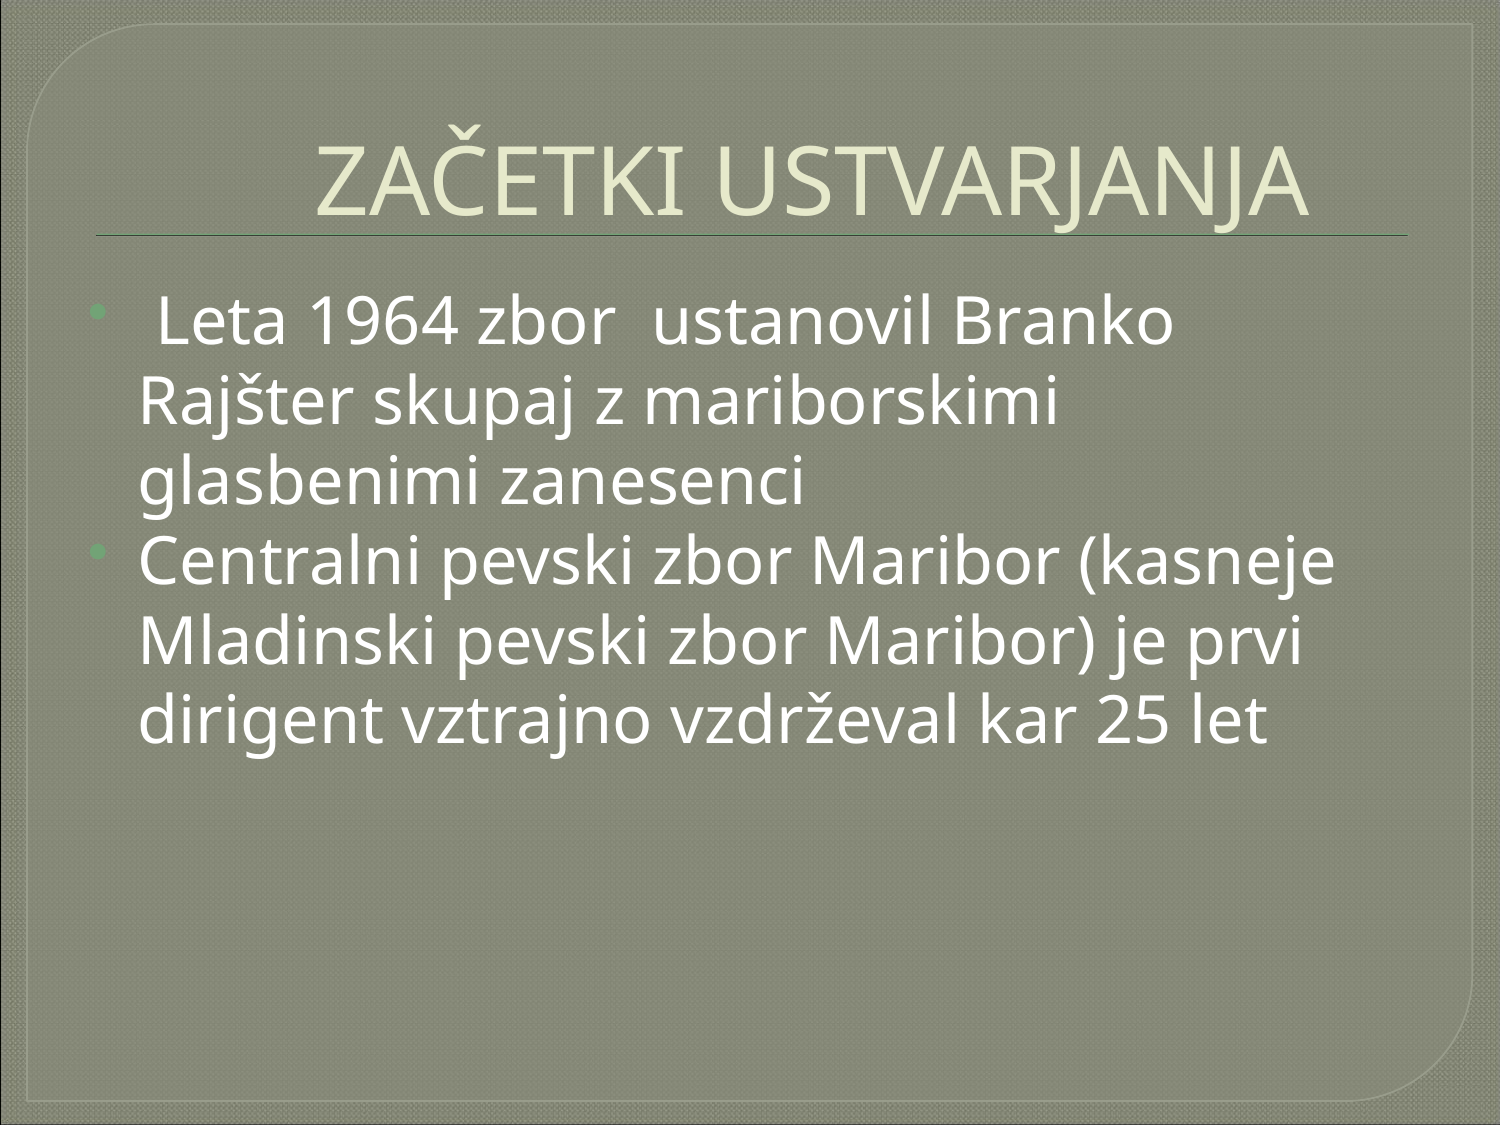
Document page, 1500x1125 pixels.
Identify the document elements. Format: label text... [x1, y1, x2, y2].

picture [0, 0, 1500, 1125]
list Leta 1964 zbor ustanovil Branko Rajšter skupaj z mariborskimi glasbenimi zanesenci Centralni pevski zbor Maribor (kasneje Mladinski pevski zbor Maribor) je prvi dirigent vztrajno vzdrževal kar 25 let [75, 270, 1425, 1013]
title ZAČETKI USTVARJANJA [0, 54, 1350, 243]
